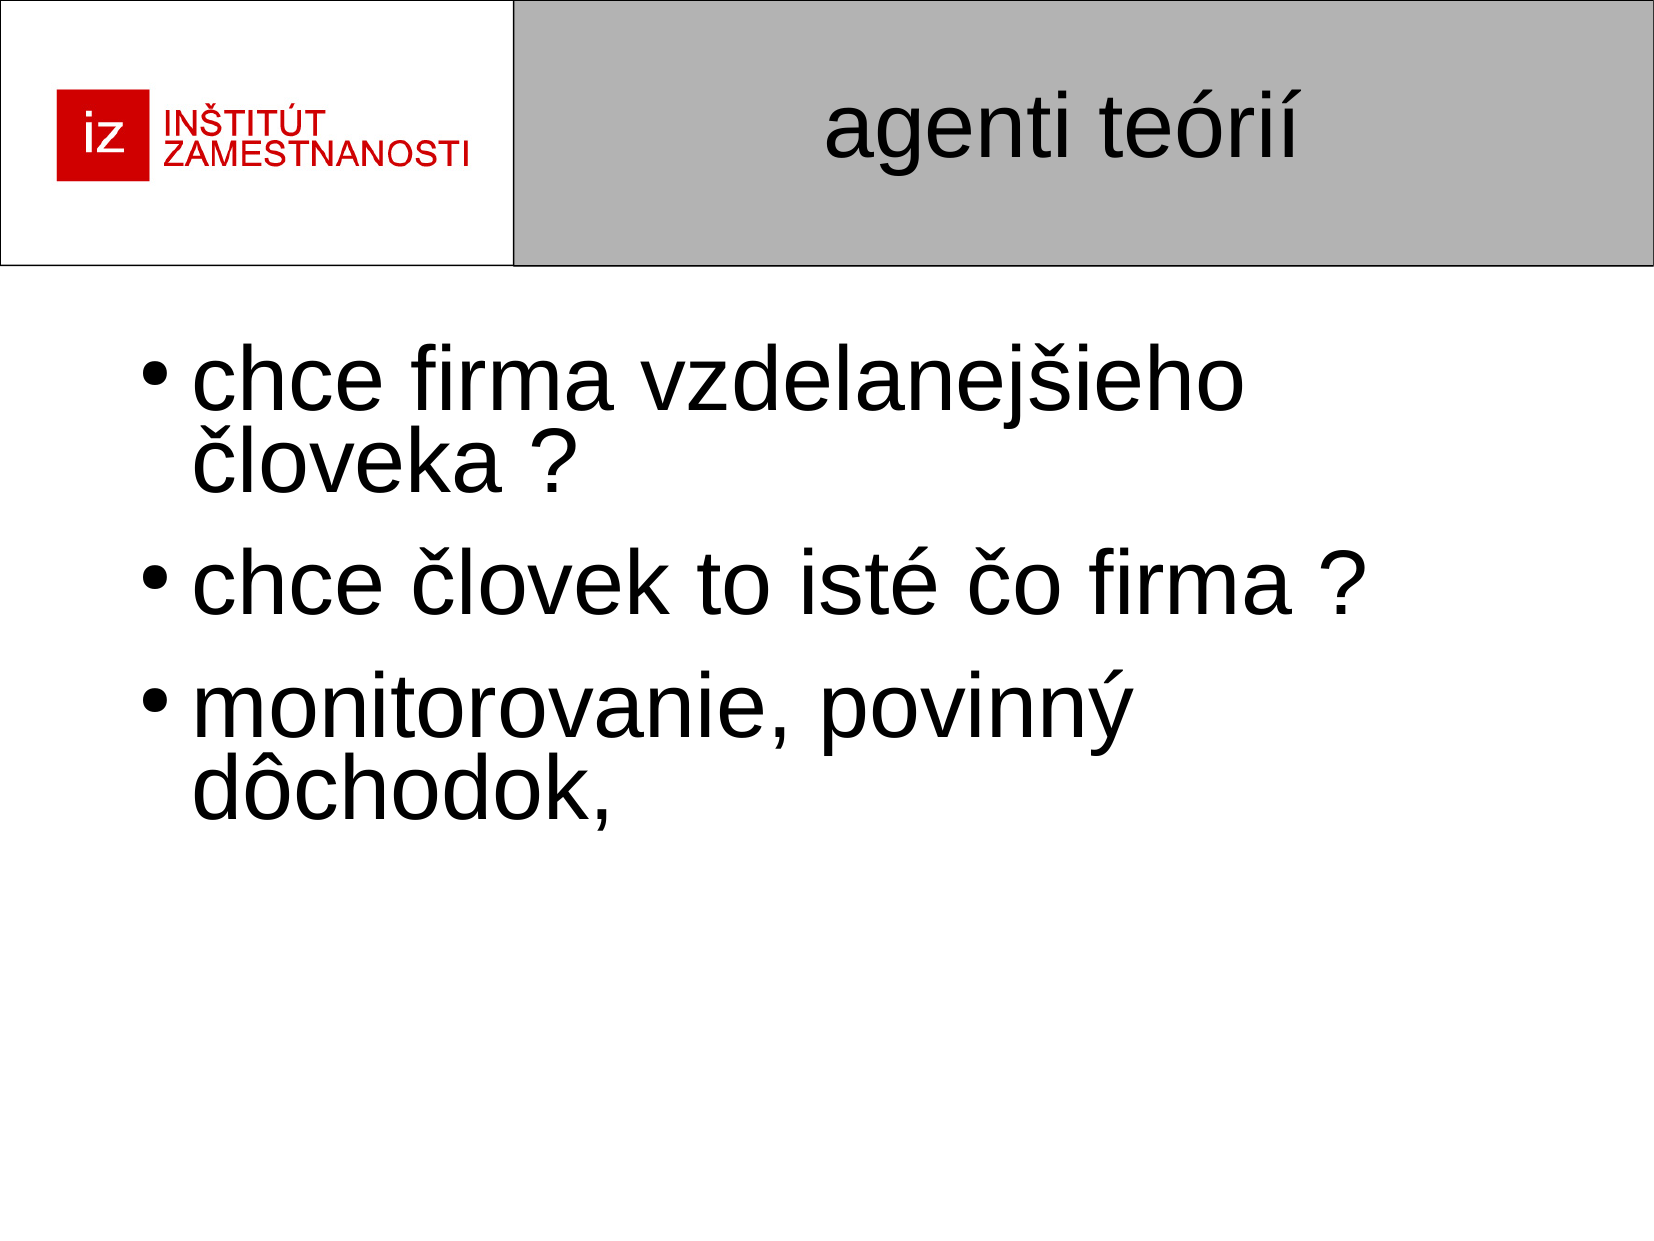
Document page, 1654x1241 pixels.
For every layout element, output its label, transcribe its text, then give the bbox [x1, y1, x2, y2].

list chce firma vzdelanejšieho človeka ? chce človek to isté čo firma ? monitorovanie, povinný dôchodok, [121, 344, 1533, 1112]
picture [5, 8, 512, 257]
title agenti teórií [561, 37, 1565, 229]
